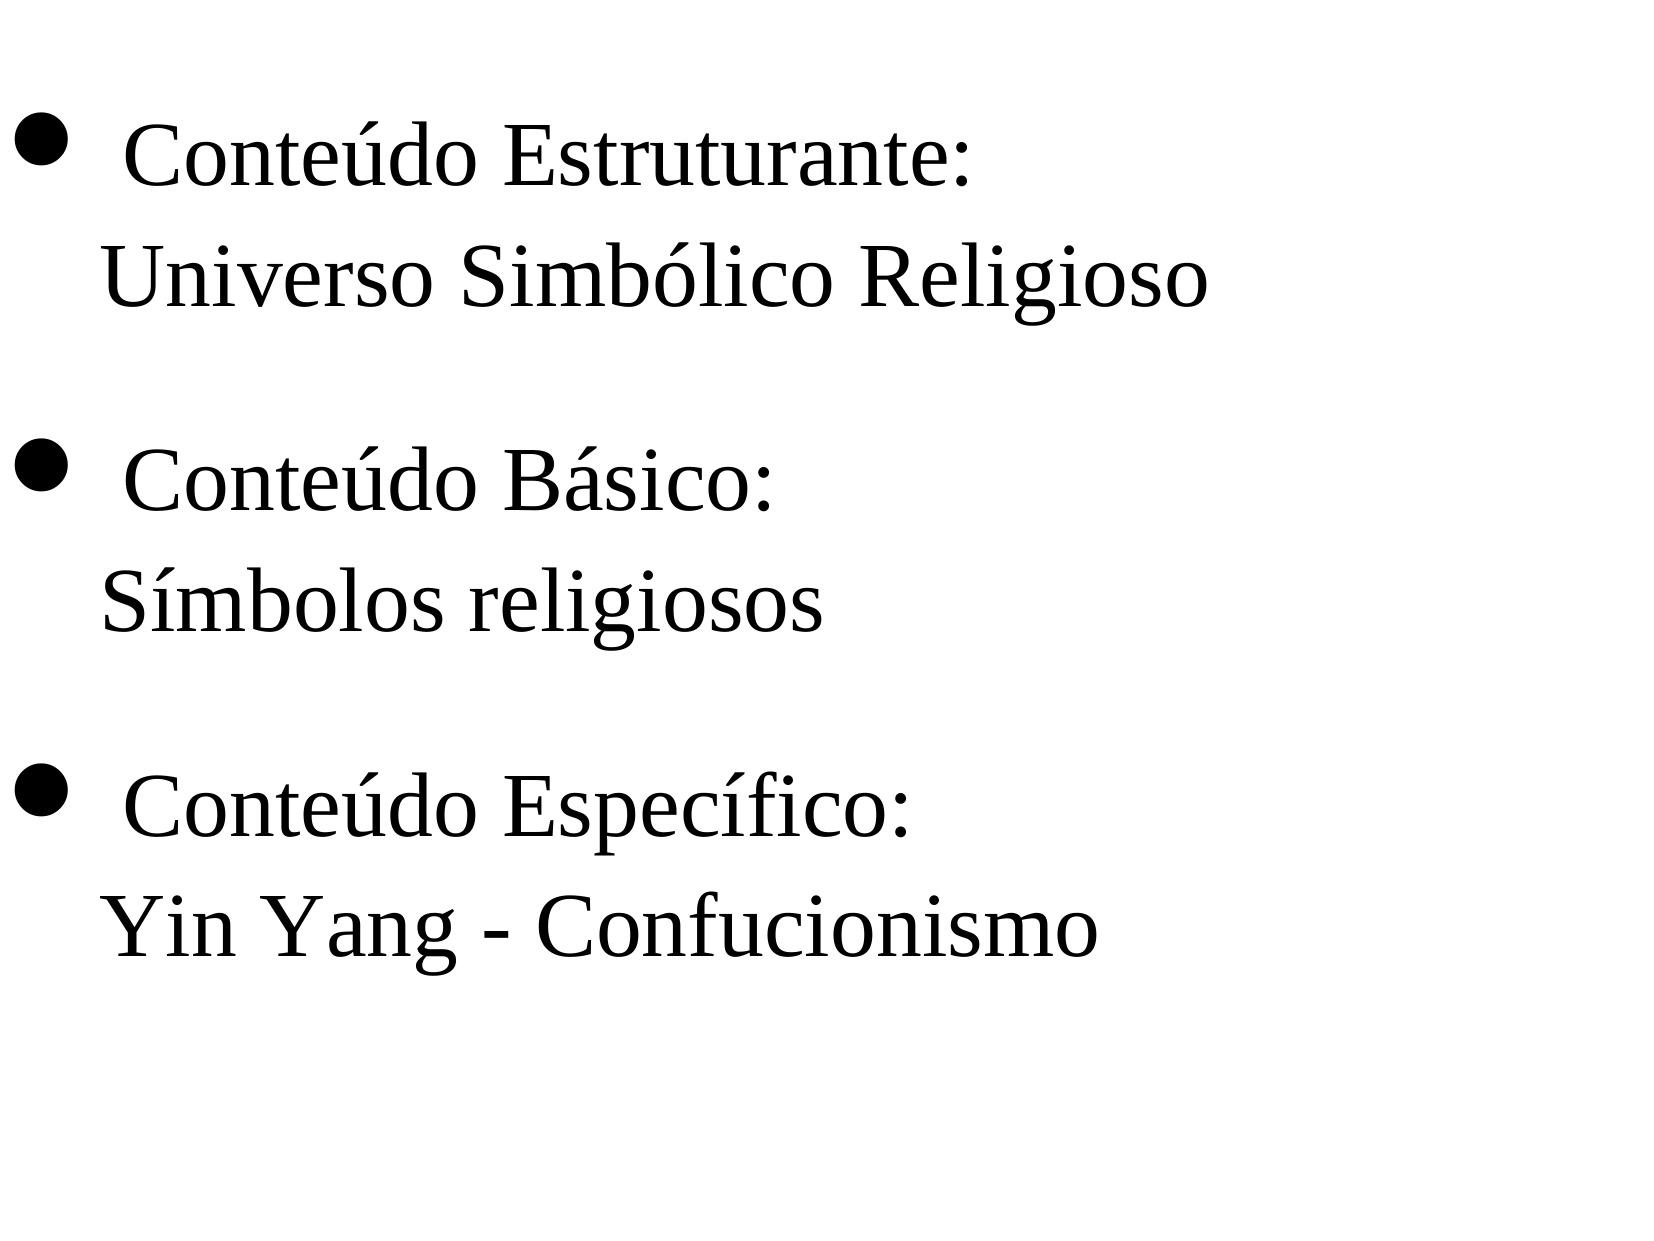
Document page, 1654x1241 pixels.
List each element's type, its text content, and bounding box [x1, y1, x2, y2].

text_box Conteúdo Estruturante: Universo Simbólico Religioso Conteúdo Básico: Símbolos religiosos Conteúdo Específico: Yin Yang - Confucionismo [0, 90, 1654, 1155]
